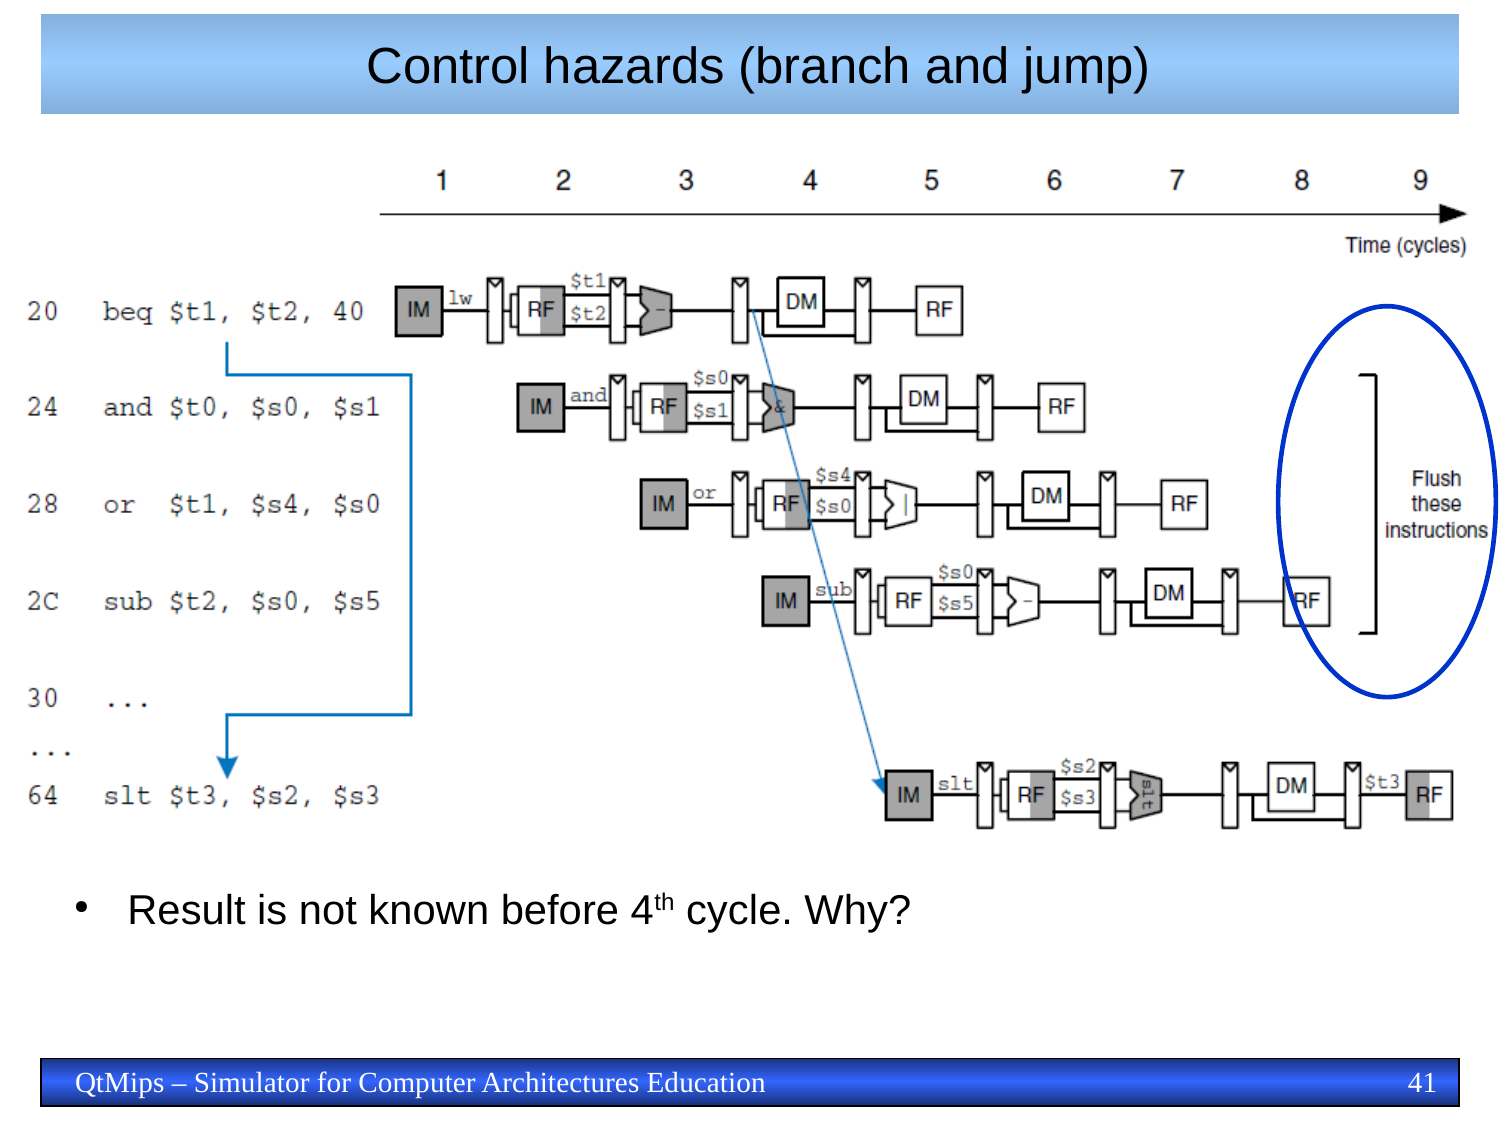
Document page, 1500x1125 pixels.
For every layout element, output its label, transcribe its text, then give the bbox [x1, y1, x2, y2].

title Control hazards (branch and jump) [41, 14, 1459, 114]
list Result is not known before 4th cycle. Why? [41, 875, 1458, 1017]
picture [0, 148, 1500, 856]
